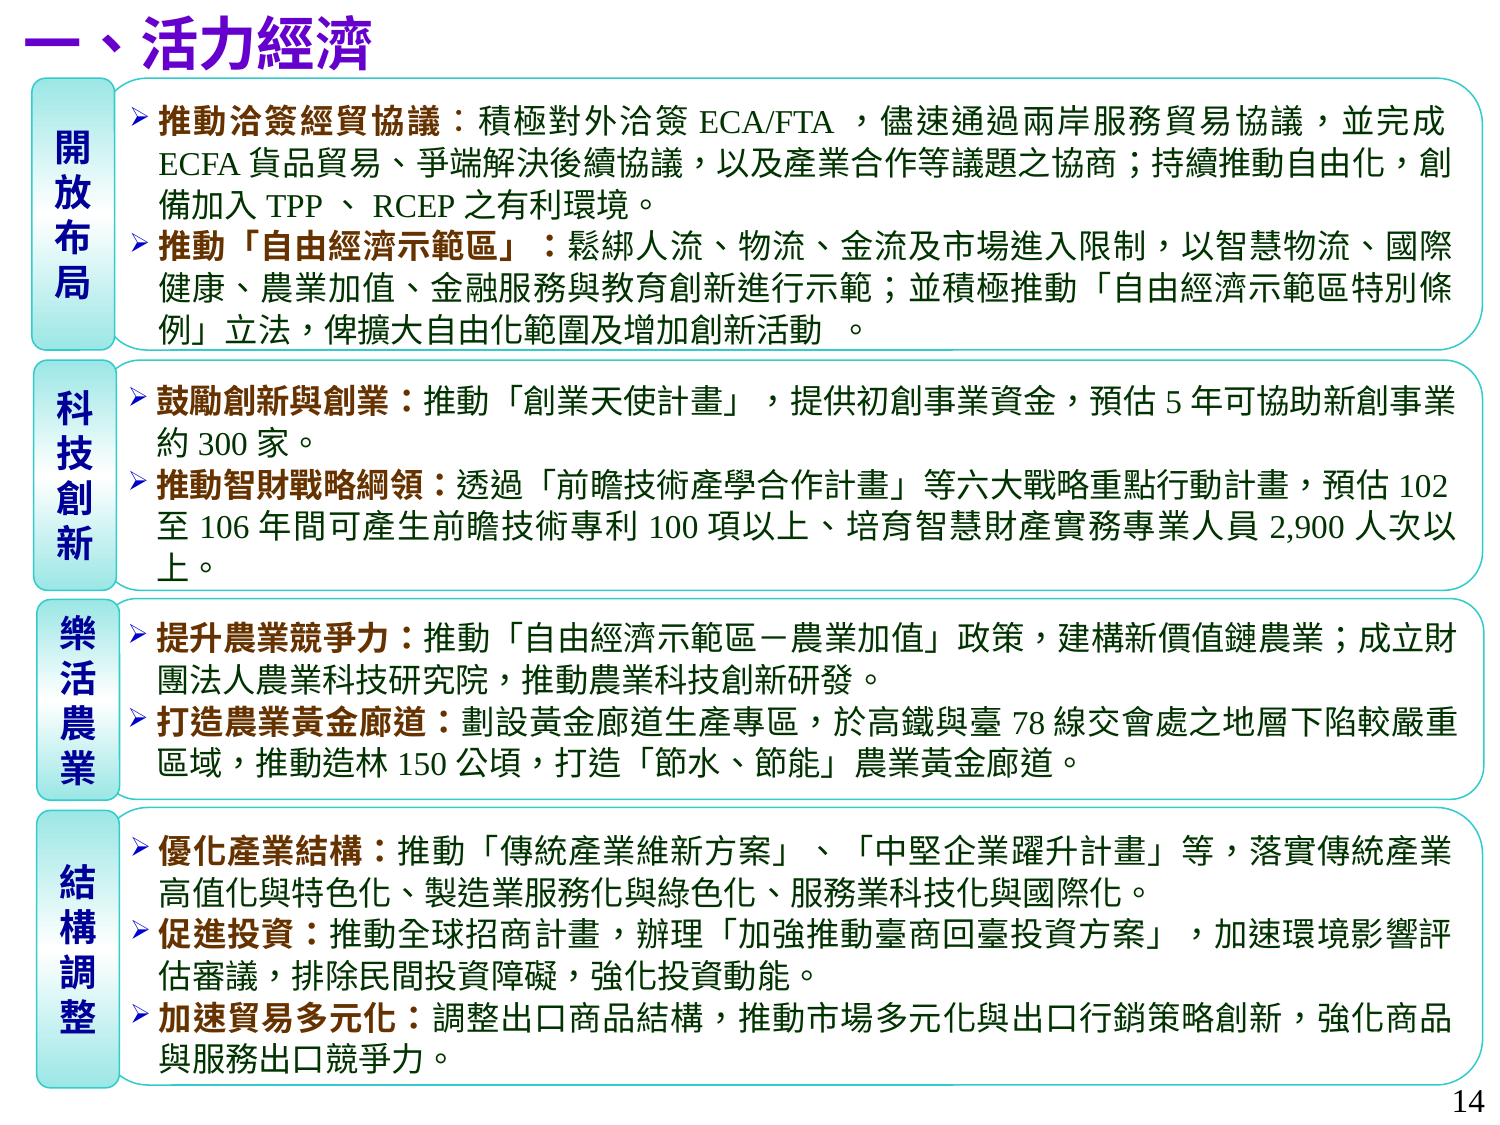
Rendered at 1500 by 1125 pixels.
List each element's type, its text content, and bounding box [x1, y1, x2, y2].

text_box 推動洽簽經貿協議：積極對外洽簽ECA/FTA，儘速通過兩岸服務貿易協議，並完成ECFA貨品貿易、爭端解決後續協議，以及產業合作等議題之協商；持續推動自由化，創備加入TPP、RCEP之有利環境。 推動「自由經濟示範區」：鬆綁人流、物流、金流及市場進入限制，以智慧物流、國際健康、農業加值、金融服務與教育創新進行示範；並積極推動「自由經濟示範區特別條例」立法，俾擴大自由化範圍及增加創新活動 。 [115, 78, 1483, 351]
text_box 優化產業結構：推動「傳統產業維新方案」、「中堅企業躍升計畫」等，落實傳統產業高值化與特色化、製造業服務化與綠色化、服務業科技化與國際化。 促進投資：推動全球招商計畫，辦理「加強推動臺商回臺投資方案」，加速環境影響評估審議，排除民間投資障礙，強化投資動能。 加速貿易多元化：調整出口商品結構，推動市場多元化與出口行銷策略創新，強化商品與服務出口競爭力。 [118, 807, 1483, 1086]
text_box 樂活農業 [36, 599, 120, 801]
text_box 科技創新 [33, 360, 117, 591]
text_box 結構調整 [36, 810, 120, 1088]
text_box 鼓勵創新與創業：推動「創業天使計畫」，提供初創事業資金，預估5年可協助新創事業約300家。 推動智財戰略綱領：透過「前瞻技術產學合作計畫」等六大戰略重點行動計畫，預估102至106年間可產生前瞻技術專利100項以上、培育智慧財產實務專業人員2,900人次以上。 [116, 360, 1483, 591]
text_box 開放布局 [31, 78, 115, 351]
text_box 一、活力經濟 [23, 7, 703, 94]
text_box <編號> [1149, 1060, 1500, 1125]
text_box 提升農業競爭力：推動「自由經濟示範區－農業加值」政策，建構新價值鏈農業；成立財團法人農業科技研究院，推動農業科技創新研發。 打造農業黃金廊道：劃設黃金廊道生產專區，於高鐵與臺78線交會處之地層下陷較嚴重區域，推動造林150公頃，打造「節水、節能」農業黃金廊道。 [117, 598, 1484, 800]
